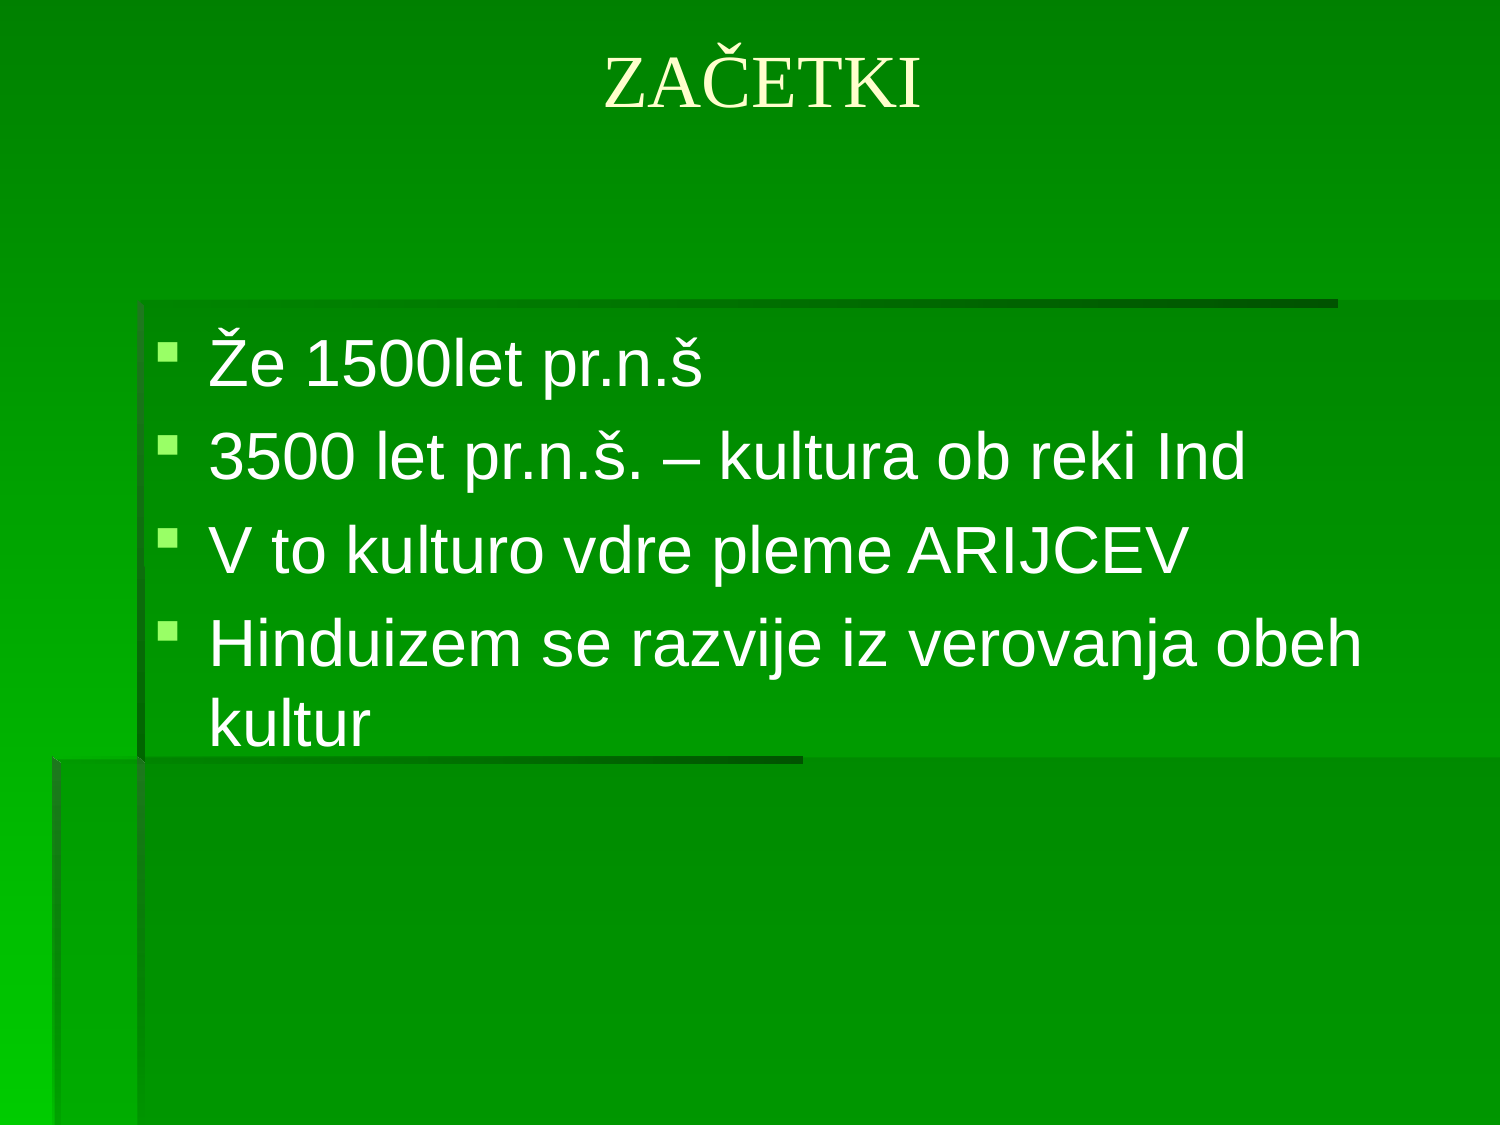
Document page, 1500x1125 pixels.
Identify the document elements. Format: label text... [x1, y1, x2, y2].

list Že 1500let pr.n.š 3500 let pr.n.š. – kultura ob reki Ind V to kulturo vdre pleme ARIJCEV Hinduizem se razvije iz verovanja obeh kultur [137, 312, 1451, 1000]
text_box ZAČETKI [212, 24, 1313, 240]
